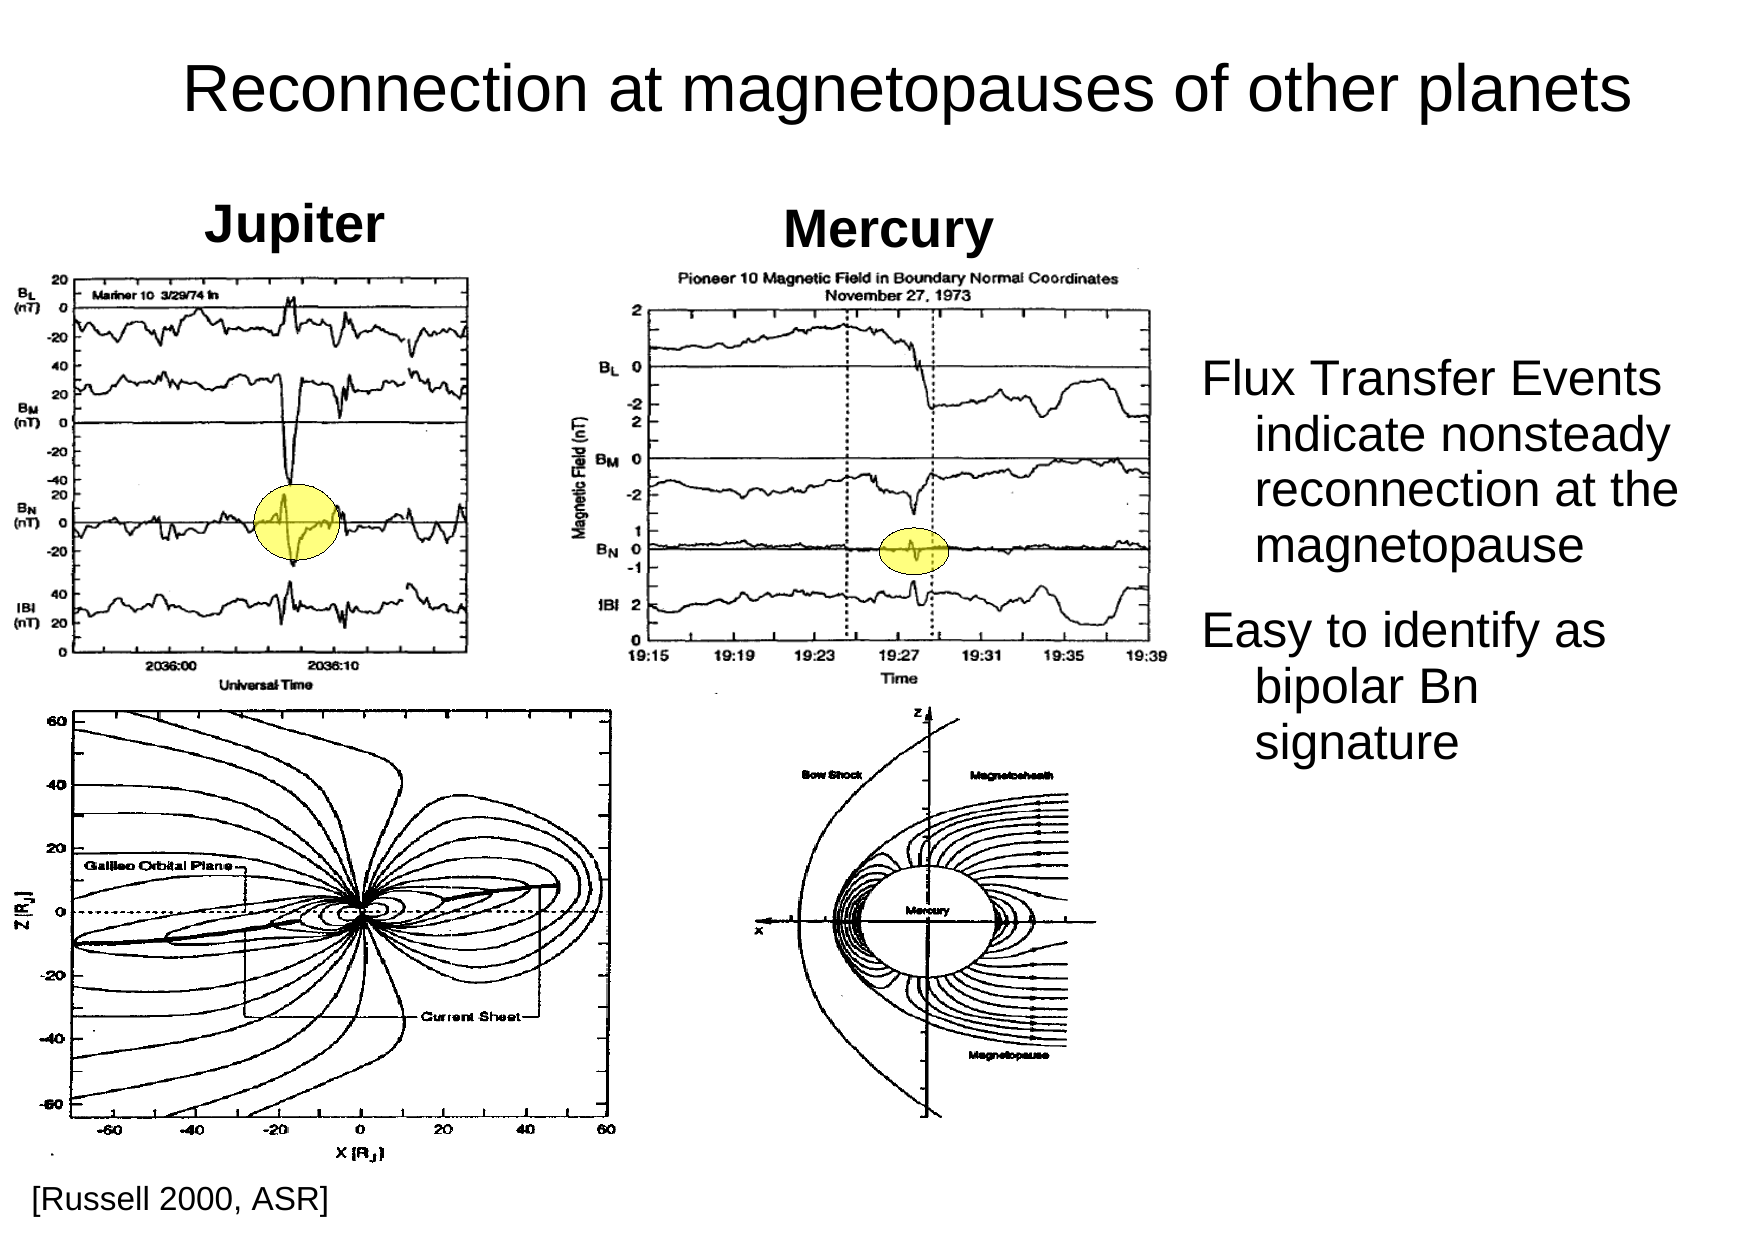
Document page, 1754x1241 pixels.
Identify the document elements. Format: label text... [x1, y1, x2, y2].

text_box Mercury [768, 191, 1175, 325]
text_box Jupiter [190, 185, 547, 319]
title Reconnection at magnetopauses of other planets [133, 50, 1684, 126]
picture [14, 266, 1172, 1134]
picture [1, 701, 623, 1167]
text_box [879, 527, 949, 575]
text_box [Russell 2000, ASR] [16, 1172, 508, 1225]
text_box Flux Transfer Events indicate nonsteady reconnection at the magnetopause Easy to identify as bipolar Bn signature [1183, 349, 1684, 1231]
text_box [253, 484, 340, 561]
